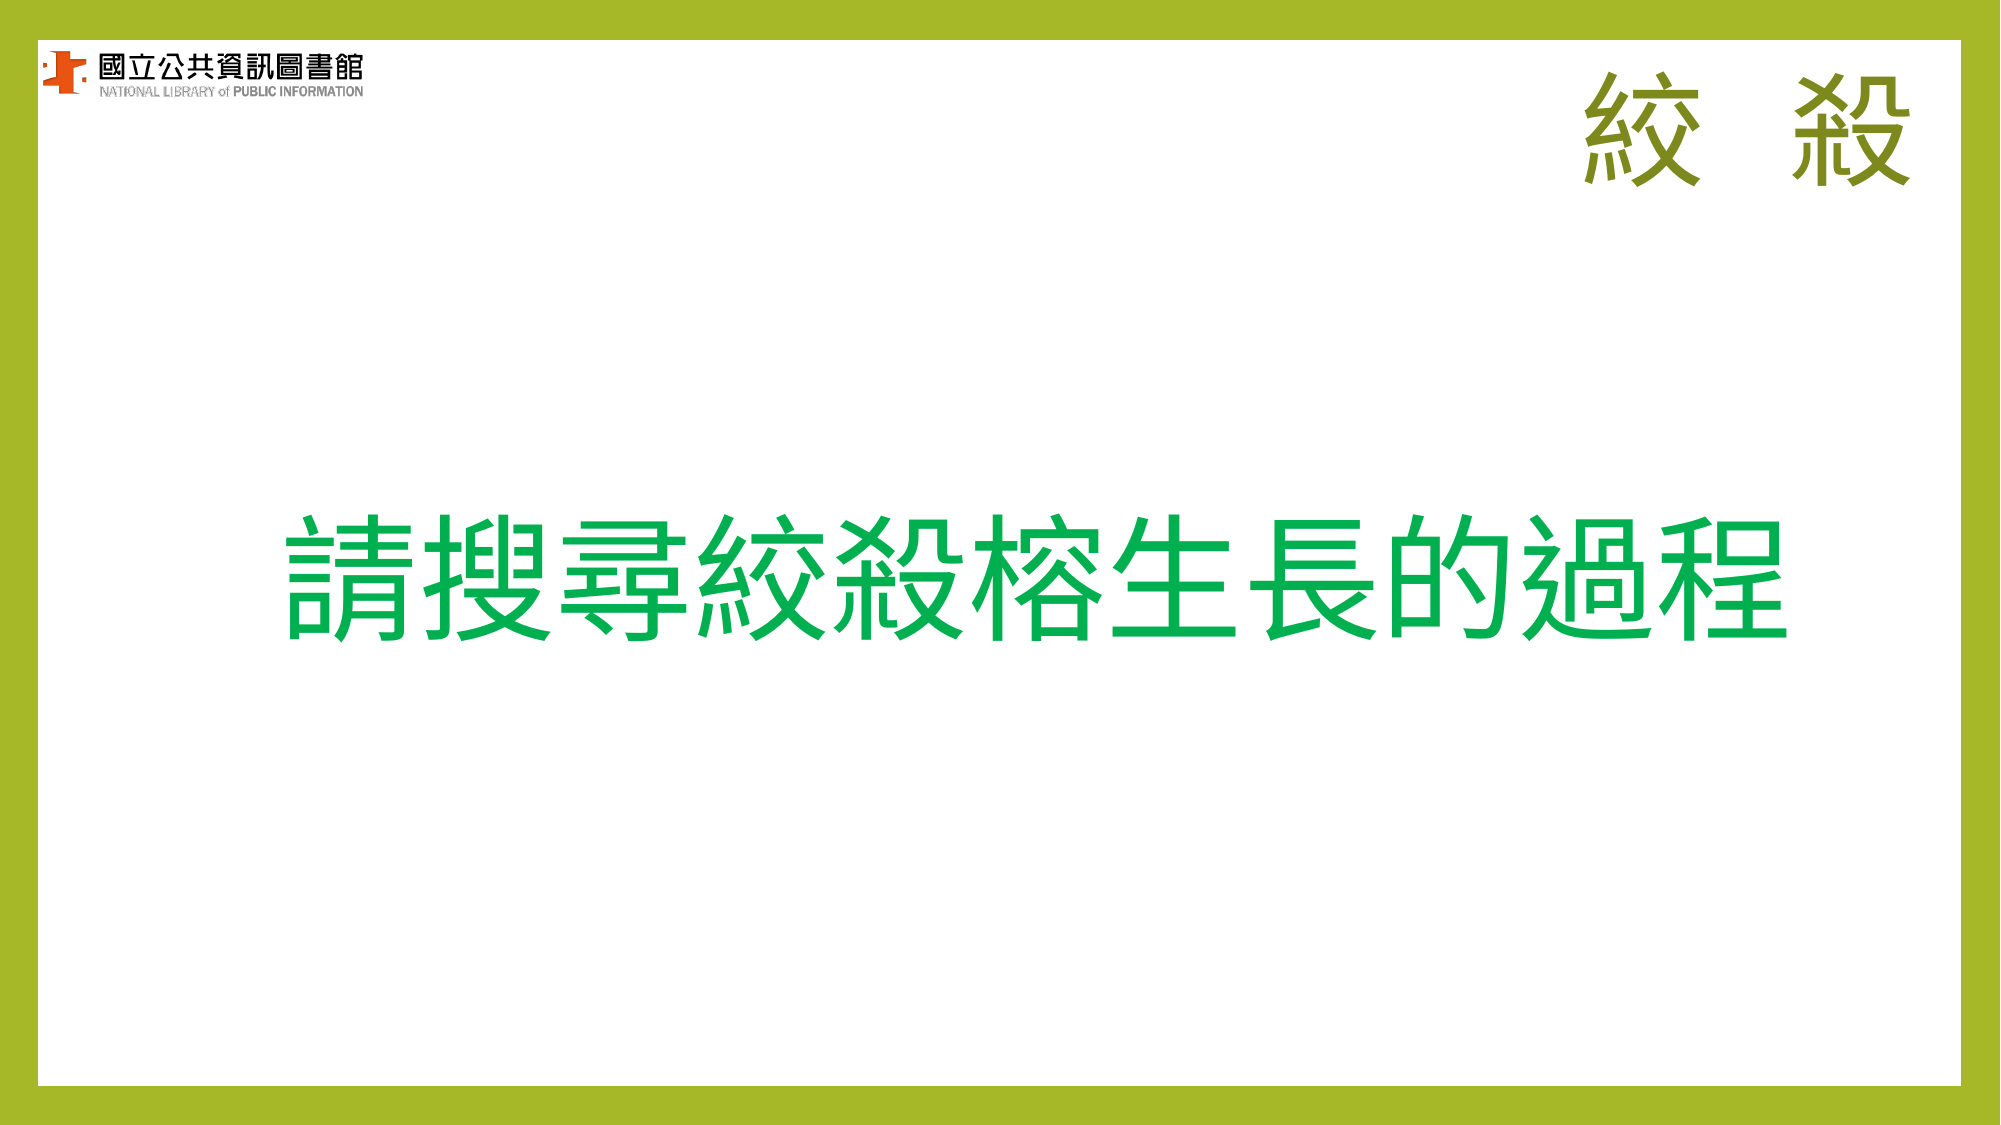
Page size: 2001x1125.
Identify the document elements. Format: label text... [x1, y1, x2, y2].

text_box 請搜尋絞殺榕生長的過程 [265, 485, 1824, 668]
text_box 絞 殺 [1565, 45, 2000, 212]
